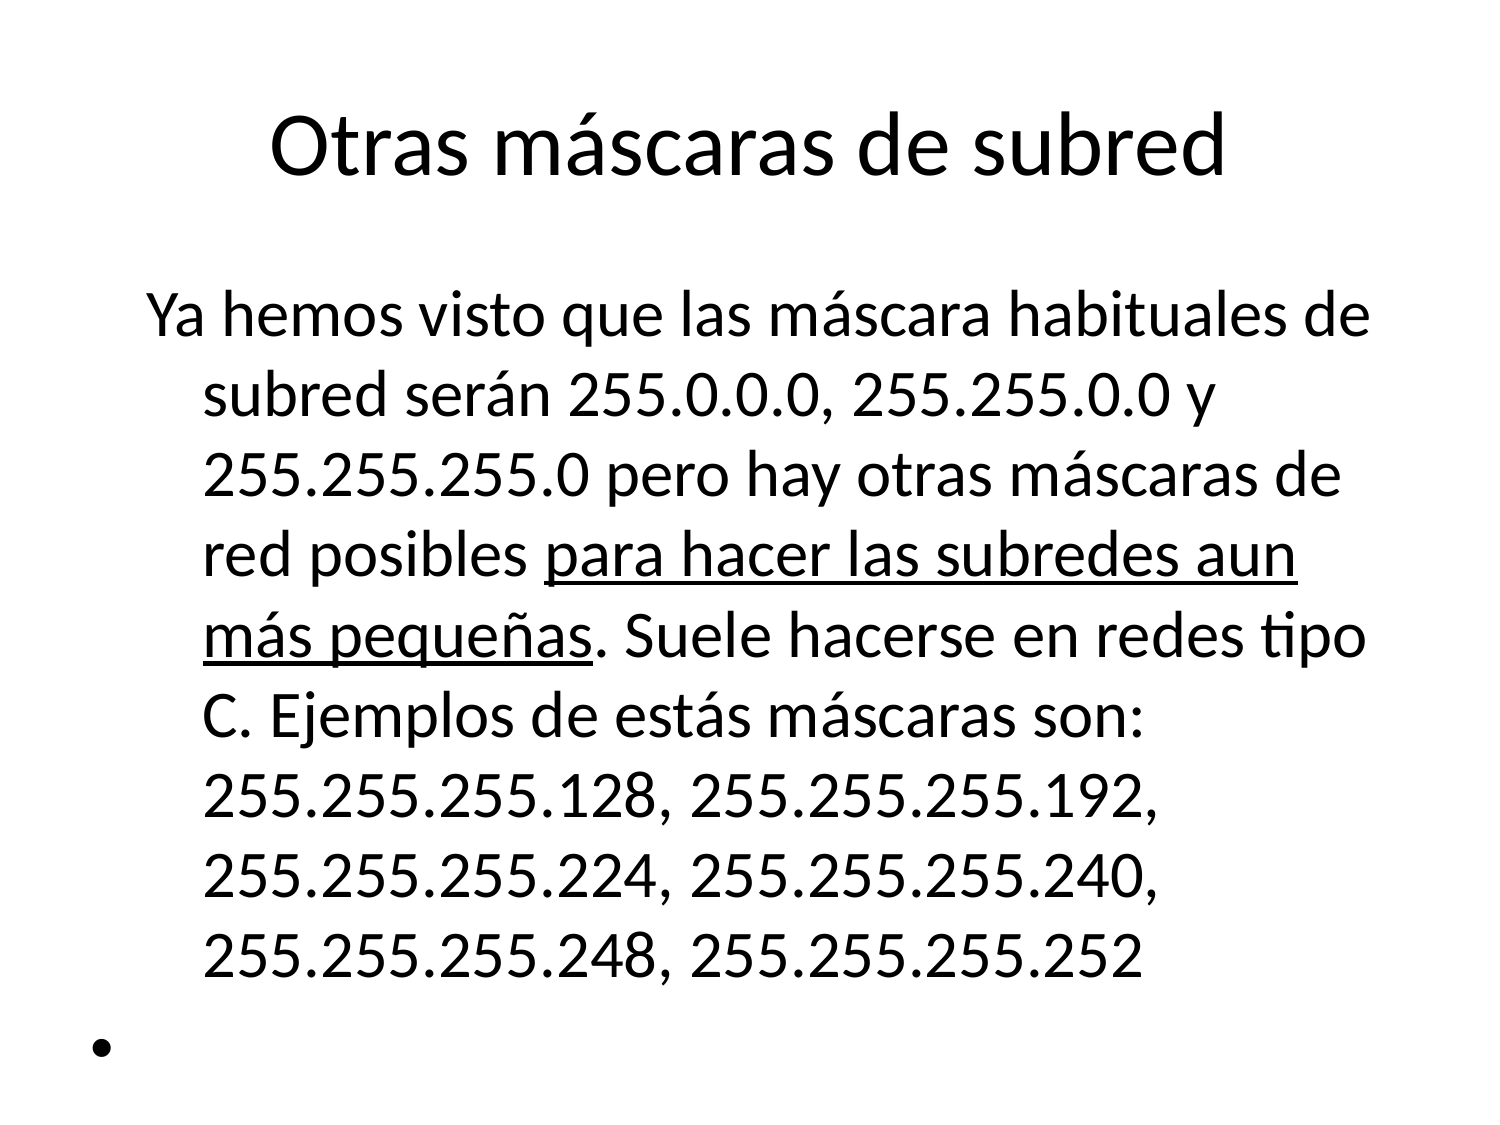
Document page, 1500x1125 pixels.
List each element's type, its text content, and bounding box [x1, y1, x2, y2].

title Otras máscaras de subred [75, 45, 1426, 233]
list Ya hemos visto que las máscara habituales de subred serán 255.0.0.0, 255.255.0.0 y 255.255.255.0 pero hay otras máscaras de red posibles para hacer las subredes aun más pequeñas. Suele hacerse en redes tipo C. Ejemplos de estás máscaras son: 255.255.255.128, 255.255.255.192, 255.255.255.224, 255.255.255.240, 255.255.255.248, 255.255.255.252 [75, 262, 1426, 1005]
